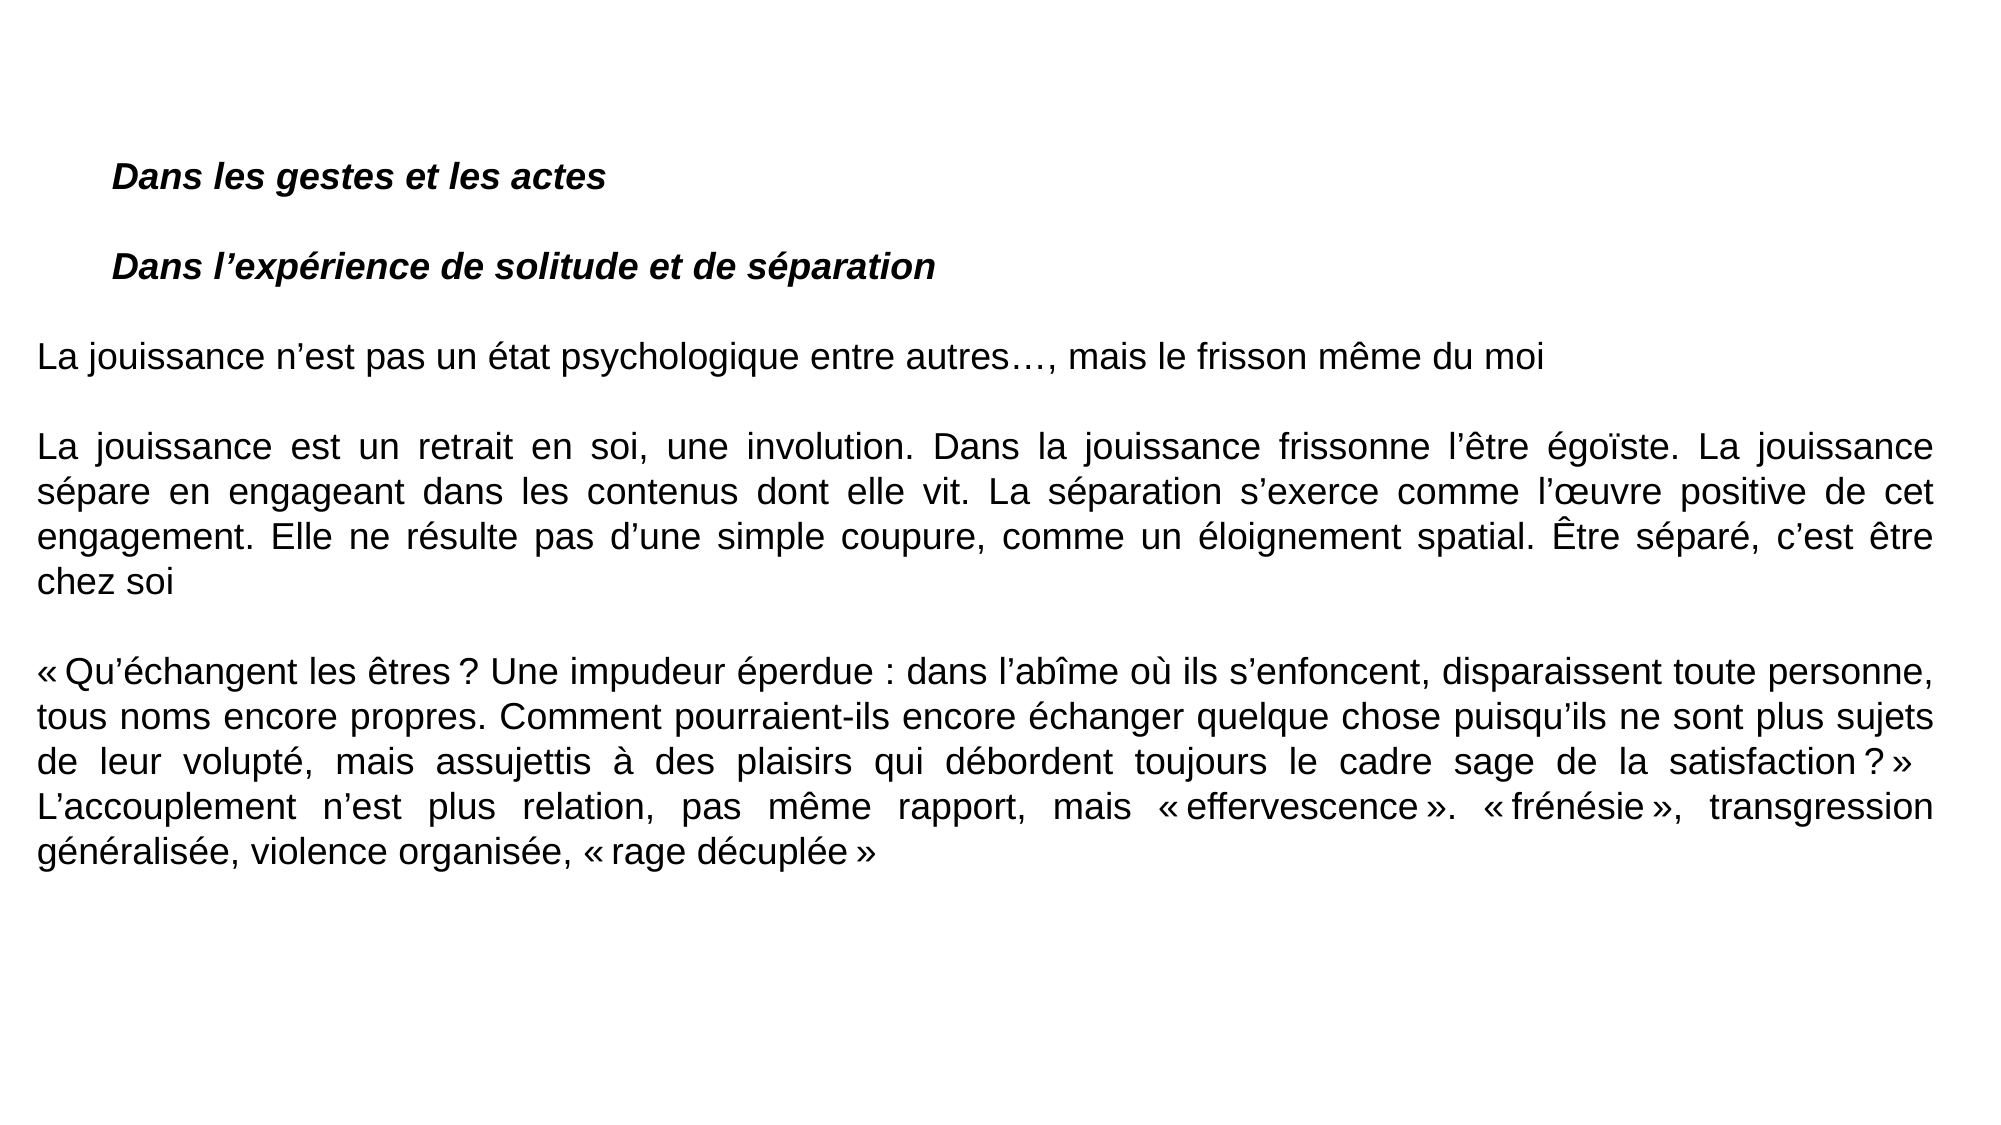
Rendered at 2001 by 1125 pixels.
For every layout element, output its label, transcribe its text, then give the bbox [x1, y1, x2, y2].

text_box Dans les gestes et les actes Dans l’expérience de solitude et de séparation La jouissance n’est pas un état psychologique entre autres…, mais le frisson même du moi La jouissance est un retrait en soi, une involution. Dans la jouissance frissonne l’être égoïste. La jouissance sépare en engageant dans les contenus dont elle vit. La séparation s’exerce comme l’œuvre positive de cet engagement. Elle ne résulte pas d’une simple coupure, comme un éloignement spatial. Être séparé, c’est être chez soi « Qu’échangent les êtres ? Une impudeur éperdue : dans l’abîme où ils s’enfoncent, disparaissent toute personne, tous noms encore propres. Comment pourraient-ils encore échanger quelque chose puisqu’ils ne sont plus sujets de leur volupté, mais assujettis à des plaisirs qui débordent toujours le cadre sage de la satisfaction ? » L’accouplement n’est plus relation, pas même rapport, mais « effervescence ». « frénésie », transgression généralisée, violence organisée, « rage décuplée » [21, 99, 1950, 978]
